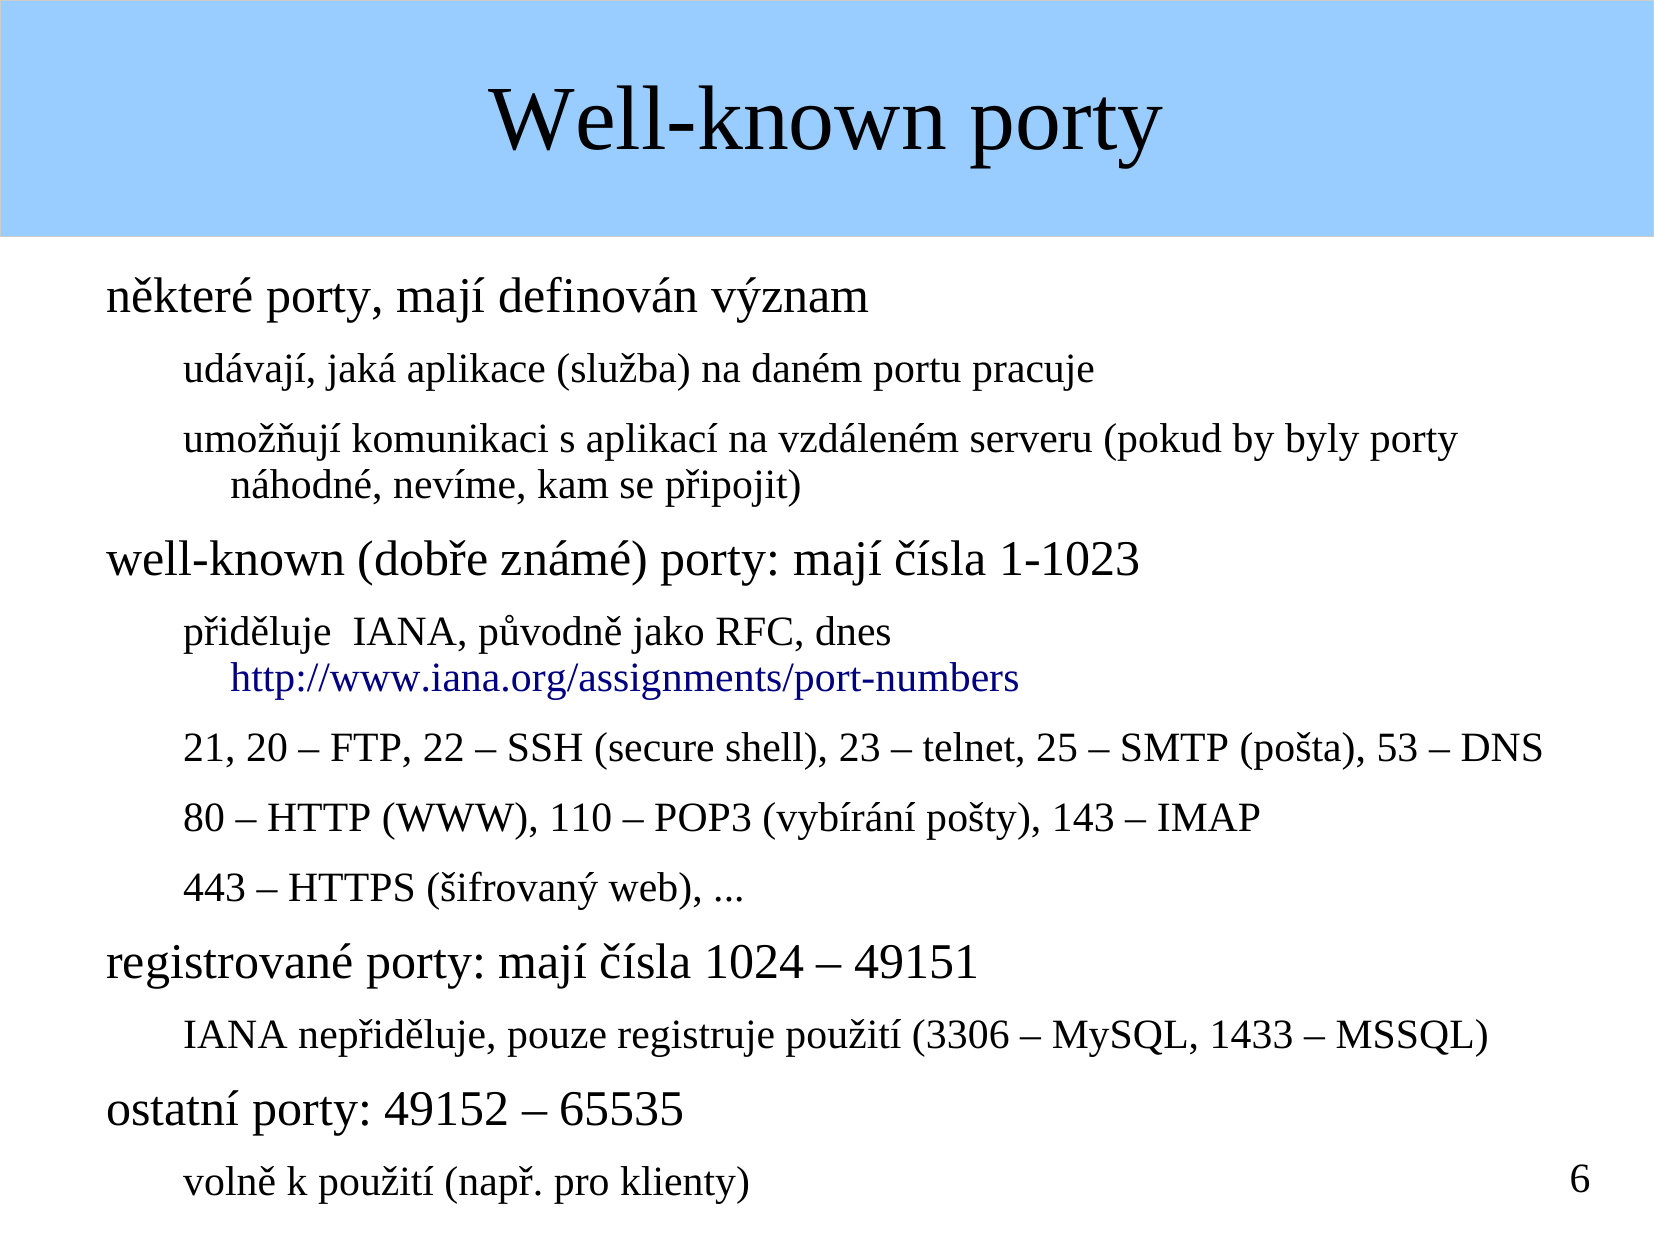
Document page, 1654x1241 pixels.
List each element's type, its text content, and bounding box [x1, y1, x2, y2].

title Well-known porty [0, 0, 1654, 237]
list některé porty, mají definován význam udávají, jaká aplikace (služba) na daném portu pracuje umožňují komunikaci s aplikací na vzdáleném serveru (pokud by byly porty náhodné, nevíme, kam se připojit) well-known (dobře známé) porty: mají čísla 1-1023 přiděluje IANA, původně jako RFC, dnes http://www.iana.org/assignments/port-numbers 21, 20 – FTP, 22 – SSH (secure shell), 23 – telnet, 25 – SMTP (pošta), 53 – DNS 80 – HTTP (WWW), 110 – POP3 (vybírání pošty), 143 – IMAP 443 – HTTPS (šifrovaný web), ... registrované porty: mají čísla 1024 – 49151 IANA nepřiděluje, pouze registruje použití (3306 – MySQL, 1433 – MSSQL) ostatní porty: 49152 – 65535 volně k použití (např. pro klienty) [88, 267, 1595, 1205]
